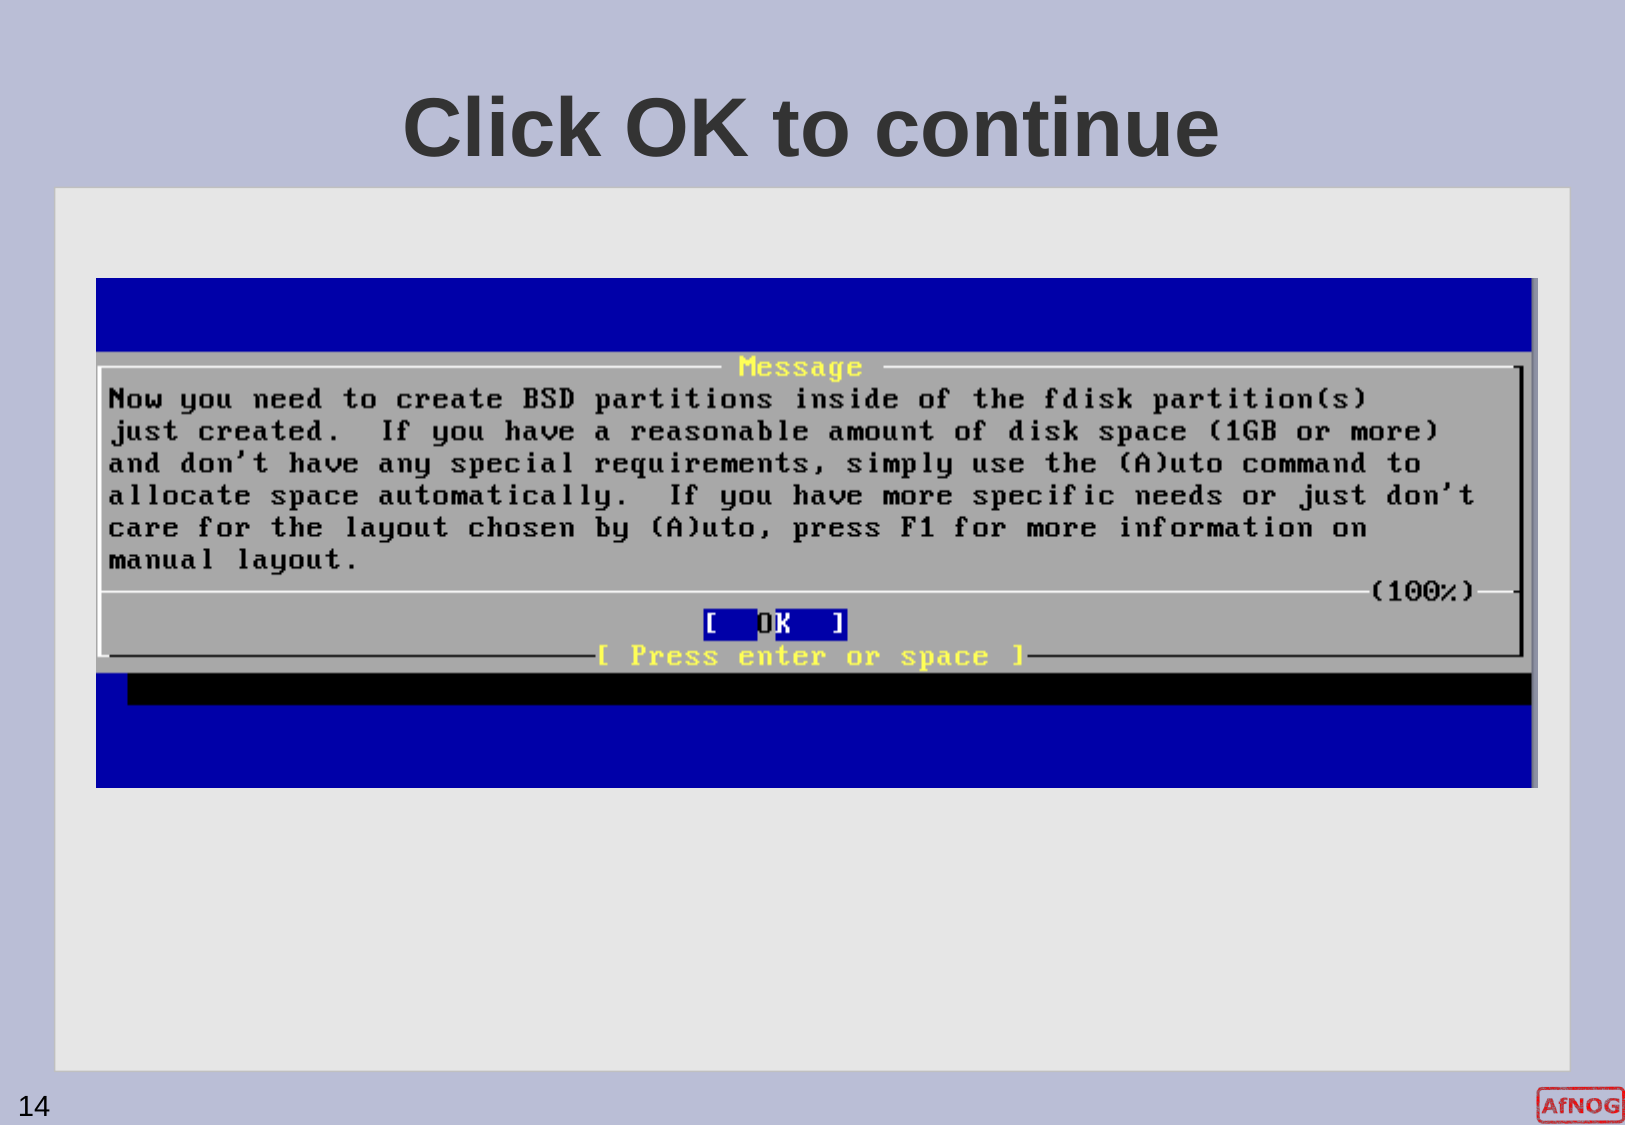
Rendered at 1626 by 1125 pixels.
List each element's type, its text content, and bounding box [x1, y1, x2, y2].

picture [96, 278, 1538, 788]
text_box Click OK to continue [54, 44, 1570, 214]
picture [1535, 1085, 1626, 1125]
